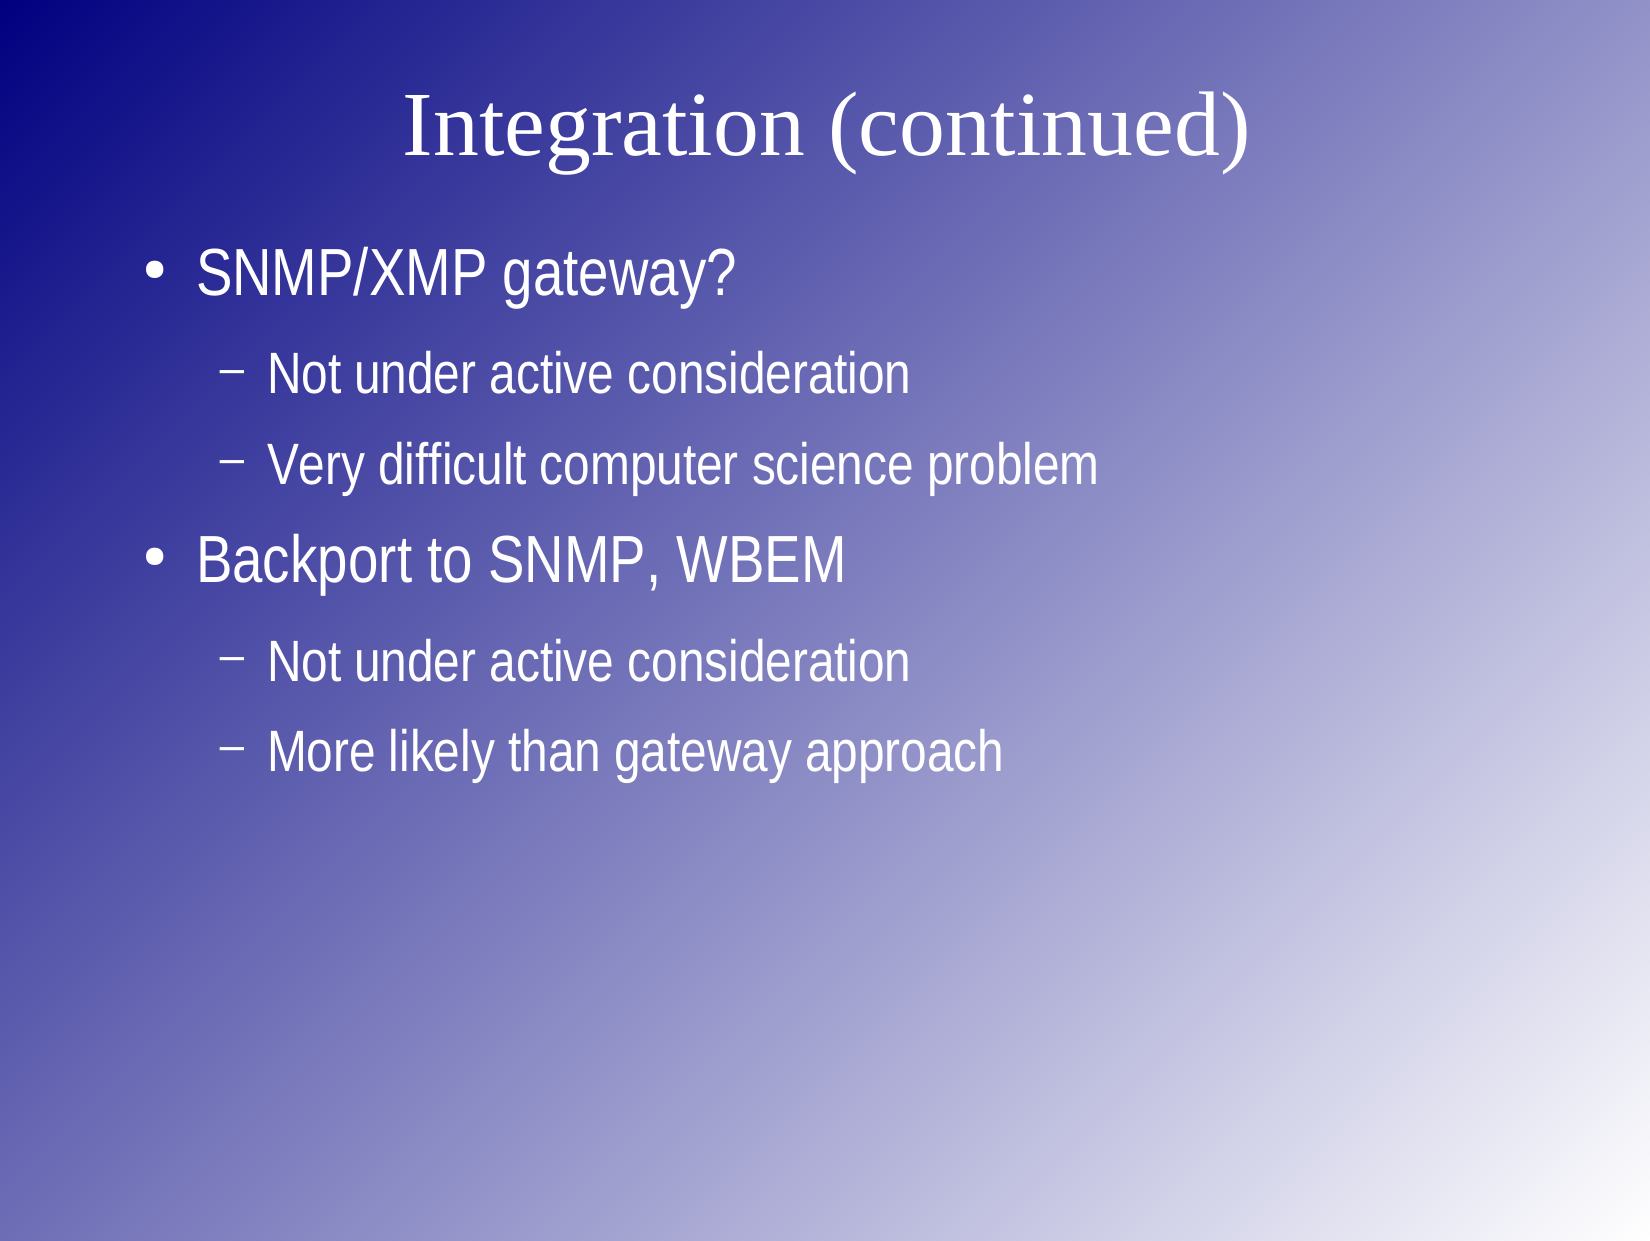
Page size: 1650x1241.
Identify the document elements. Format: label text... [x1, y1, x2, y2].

title Integration (continued) [123, 27, 1533, 221]
list SNMP/XMP gateway? Not under active consideration Very difficult computer science problem Backport to SNMP, WBEM Not under active consideration More likely than gateway approach [125, 233, 1535, 1000]
